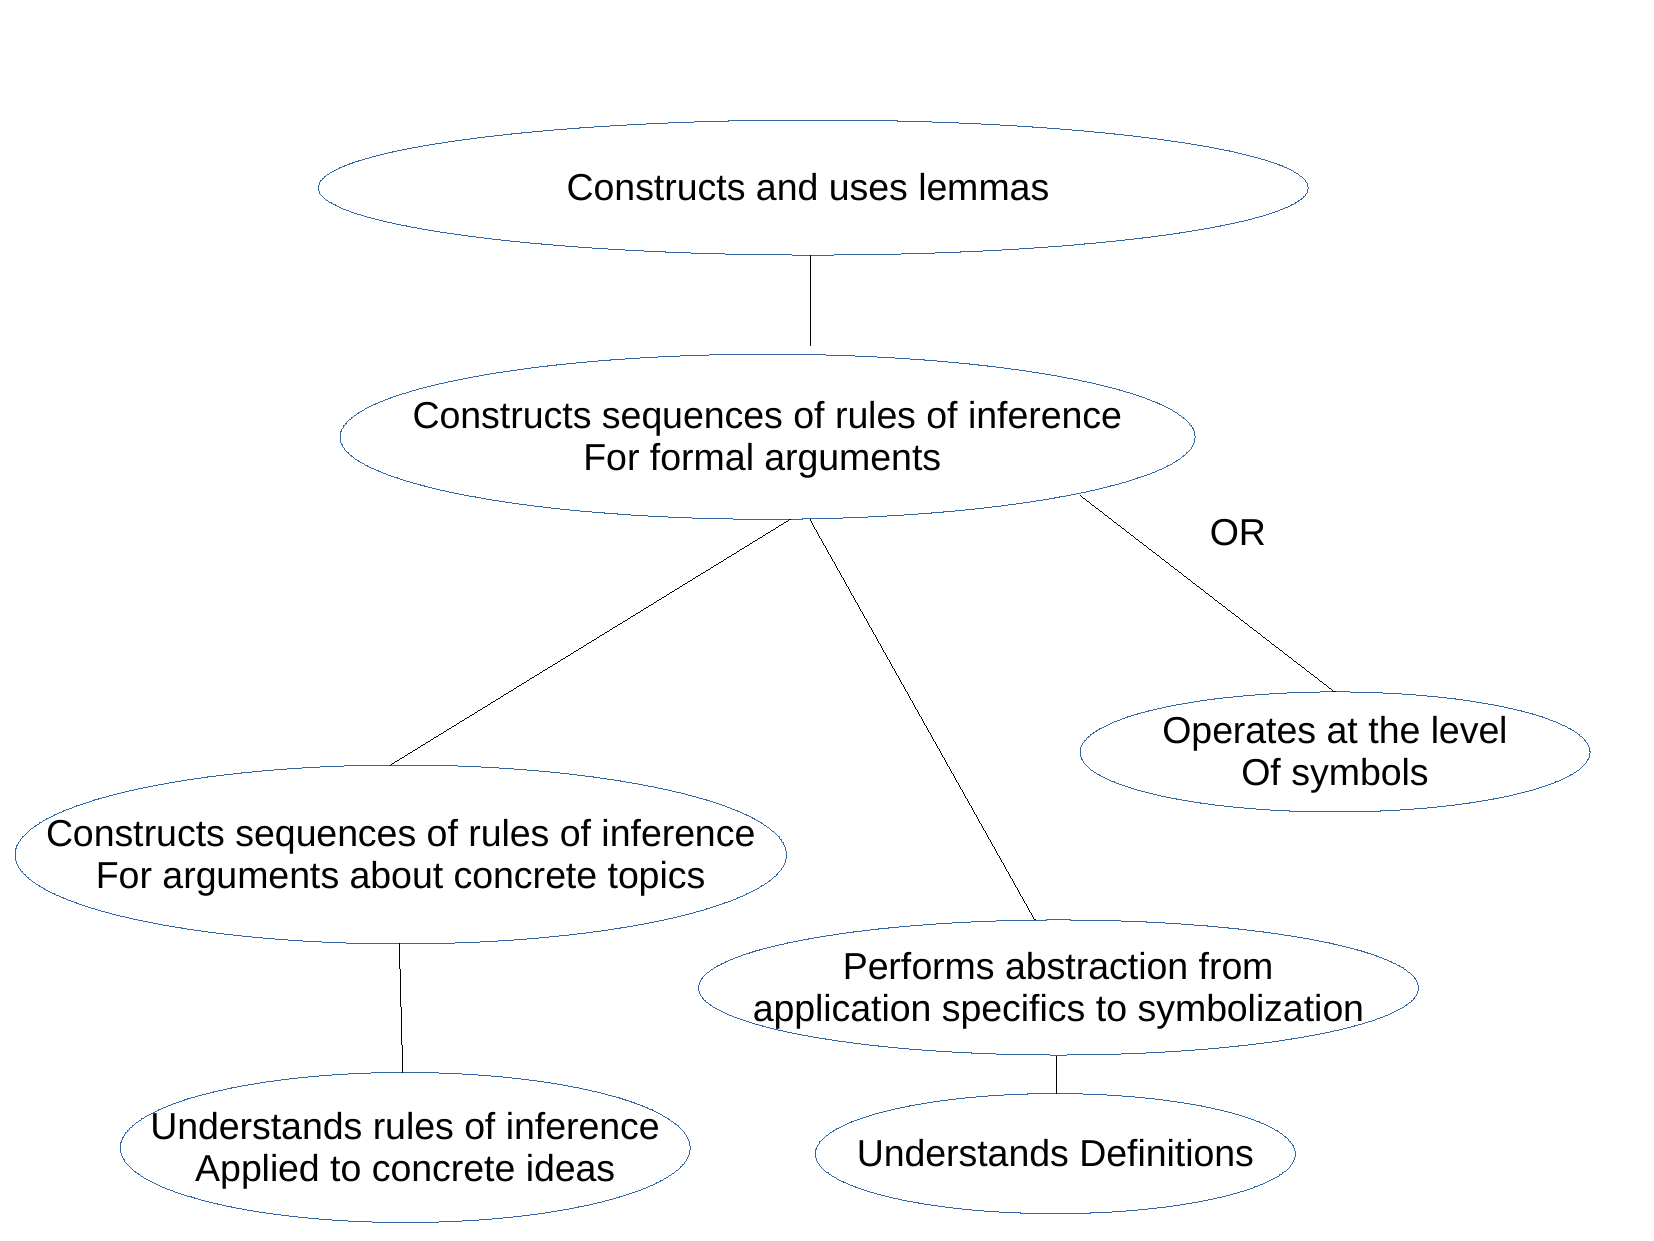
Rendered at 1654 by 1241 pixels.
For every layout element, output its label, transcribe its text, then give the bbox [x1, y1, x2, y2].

text_box Constructs sequences of rules of inference For formal arguments [340, 354, 1196, 520]
text_box Performs abstraction from application specifics to symbolization [698, 919, 1419, 1056]
text_box Understands rules of inference Applied to concrete ideas [120, 1072, 691, 1223]
text_box OR [1195, 504, 1281, 580]
text_box Operates at the level Of symbols [1080, 691, 1591, 812]
text_box Constructs and uses lemmas [318, 120, 1309, 256]
text_box Understands Definitions [815, 1093, 1296, 1214]
text_box Constructs sequences of rules of inference For arguments about concrete topics [15, 765, 787, 944]
